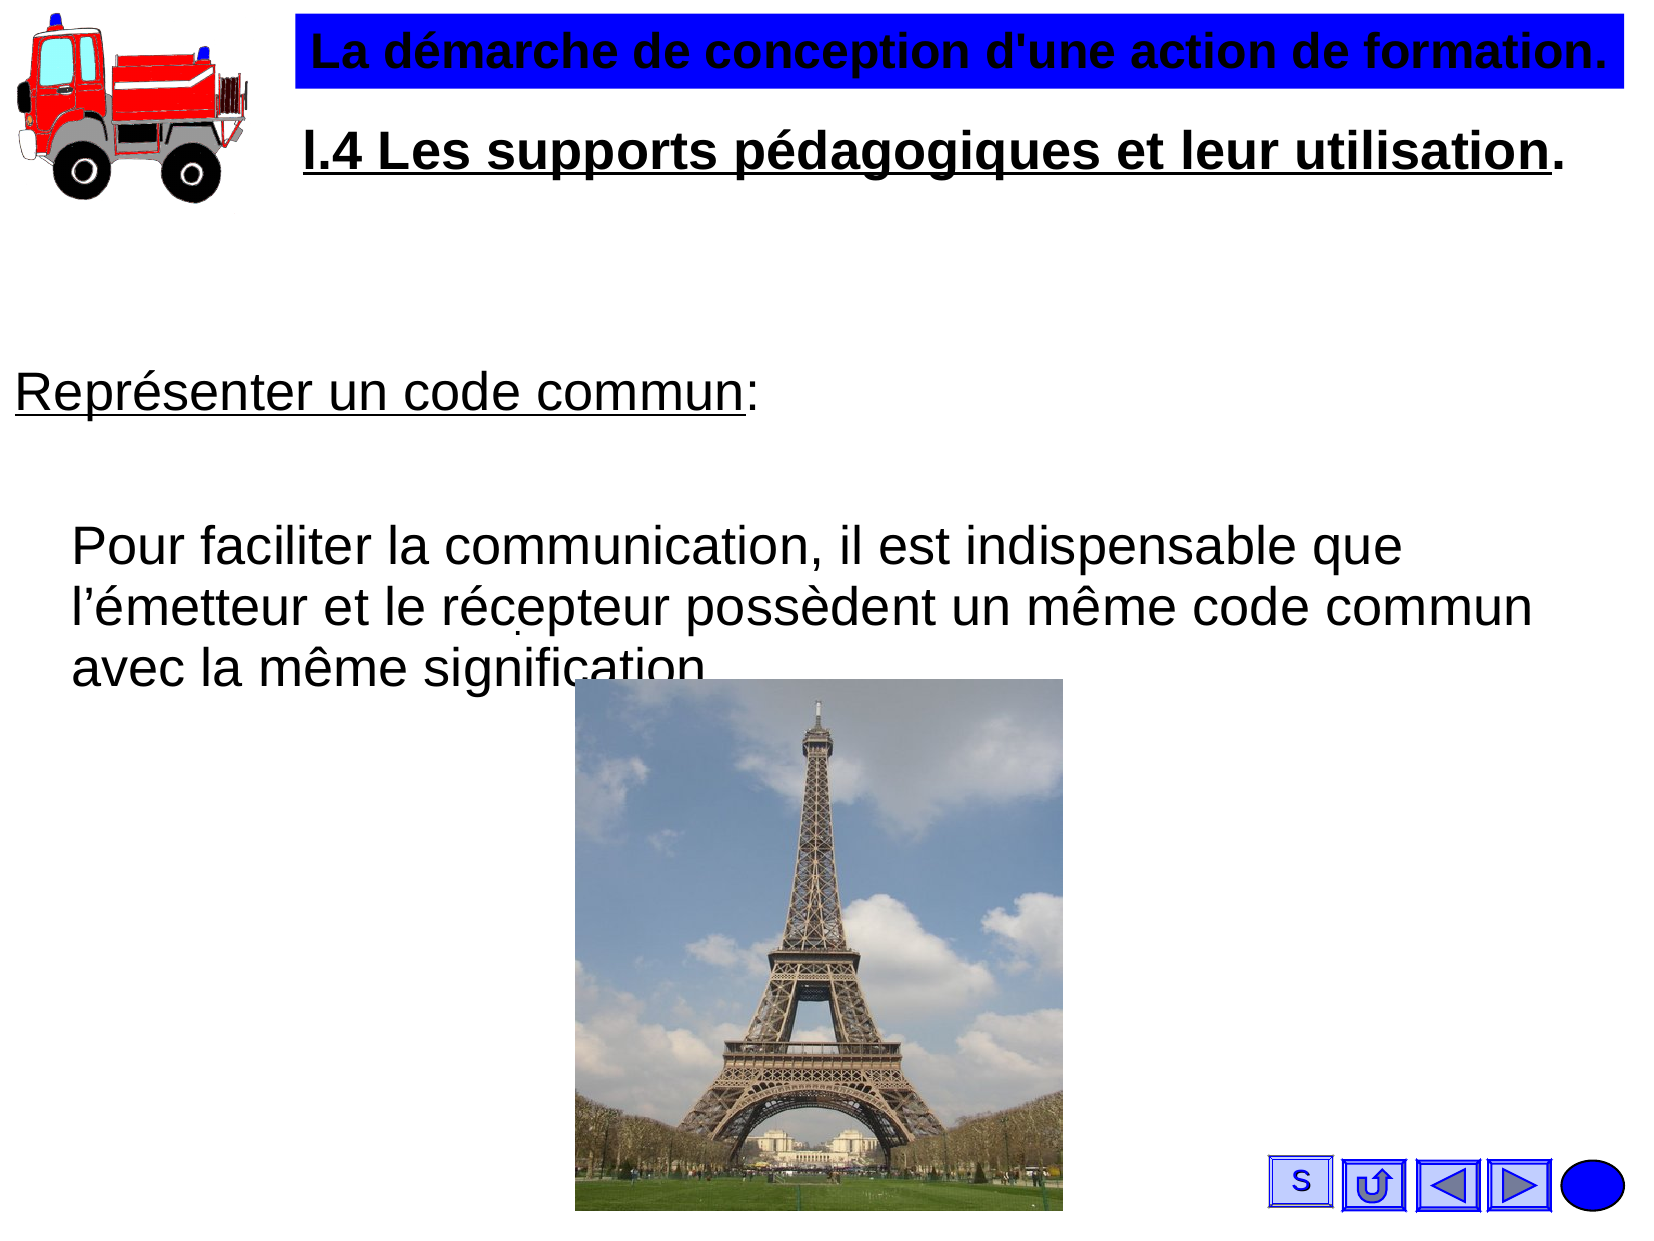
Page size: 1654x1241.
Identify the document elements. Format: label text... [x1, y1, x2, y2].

text_box [1561, 1160, 1625, 1211]
text_box Représenter un code commun: Pour faciliter la communication, il est indispensable que l’émetteur et le récepteur possèdent un même code commun avec la même signification. [0, 354, 1643, 706]
picture [8, 8, 257, 216]
text_box La démarche de conception d'une action de formation. [295, 13, 1625, 89]
picture [575, 679, 1063, 1211]
text_box l.4 Les supports pédagogiques et leur utilisation. [287, 112, 1583, 189]
